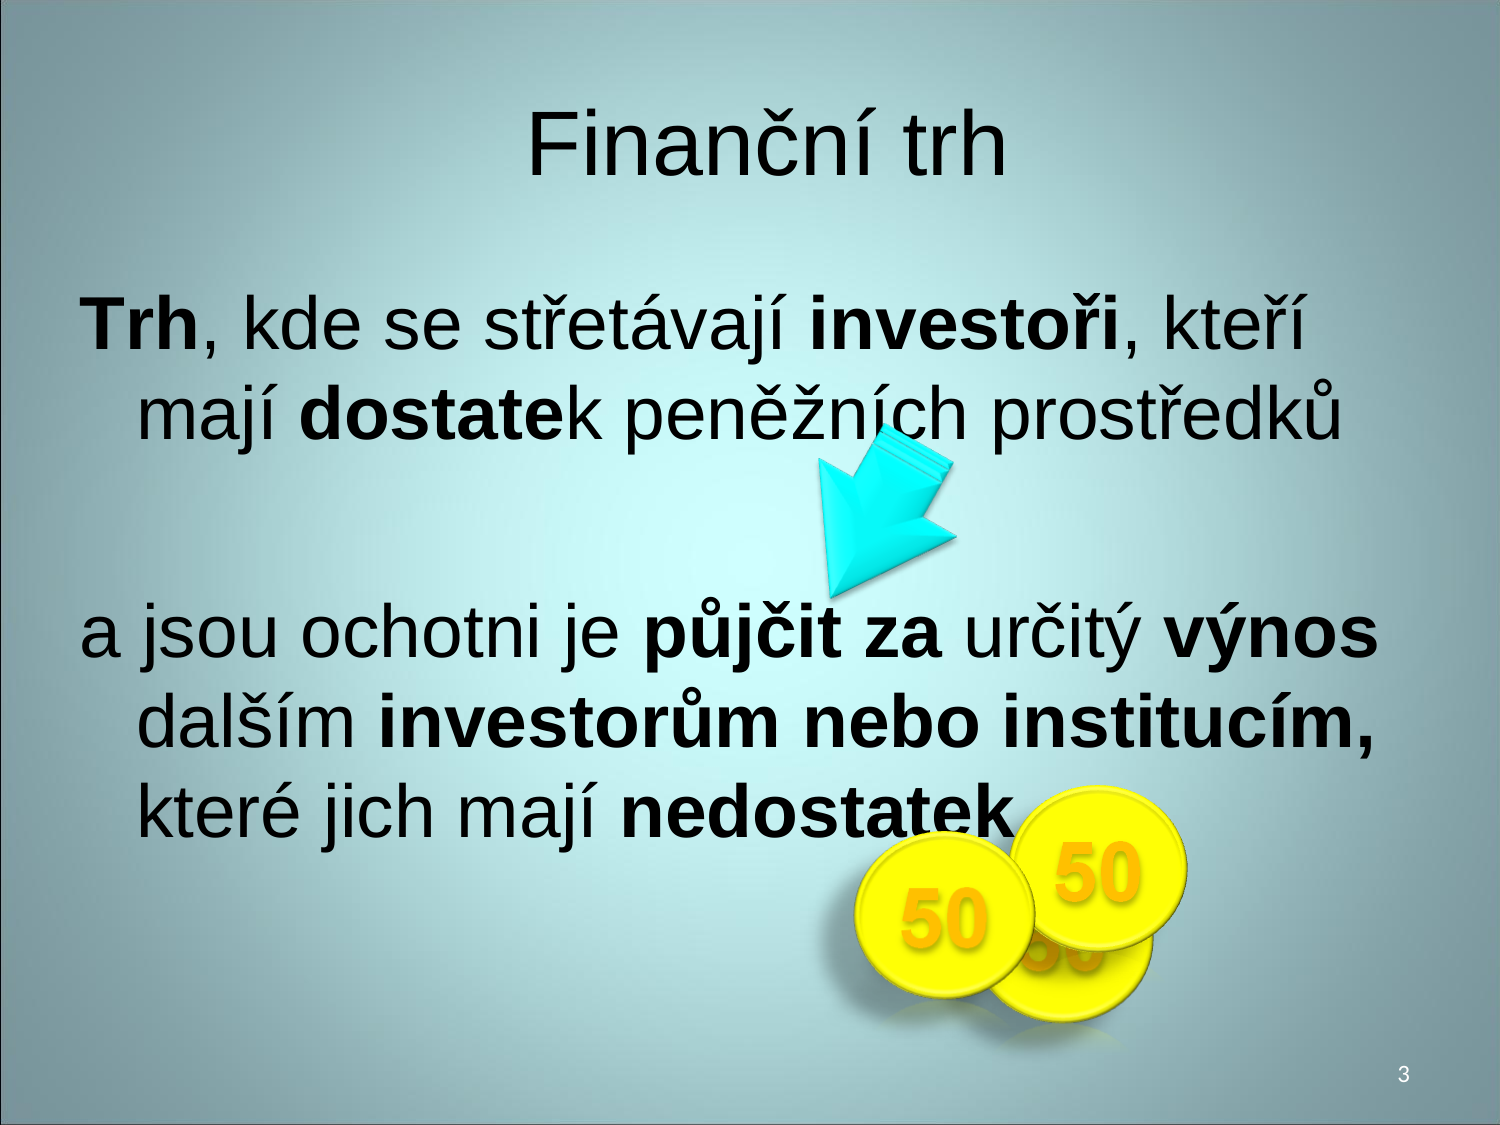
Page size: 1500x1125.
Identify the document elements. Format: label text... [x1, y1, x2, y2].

list Trh, kde se střetávají investoři, kteří mají dostatek peněžních prostředků a jsou ochotni je půjčit za určitý výnos dalším investorům nebo institucím, které jich mají nedostatek [64, 267, 1415, 1000]
title Finanční trh [75, 45, 1426, 233]
text_box <číslo> [1206, 1042, 1426, 1103]
picture [0, 0, 1500, 1125]
